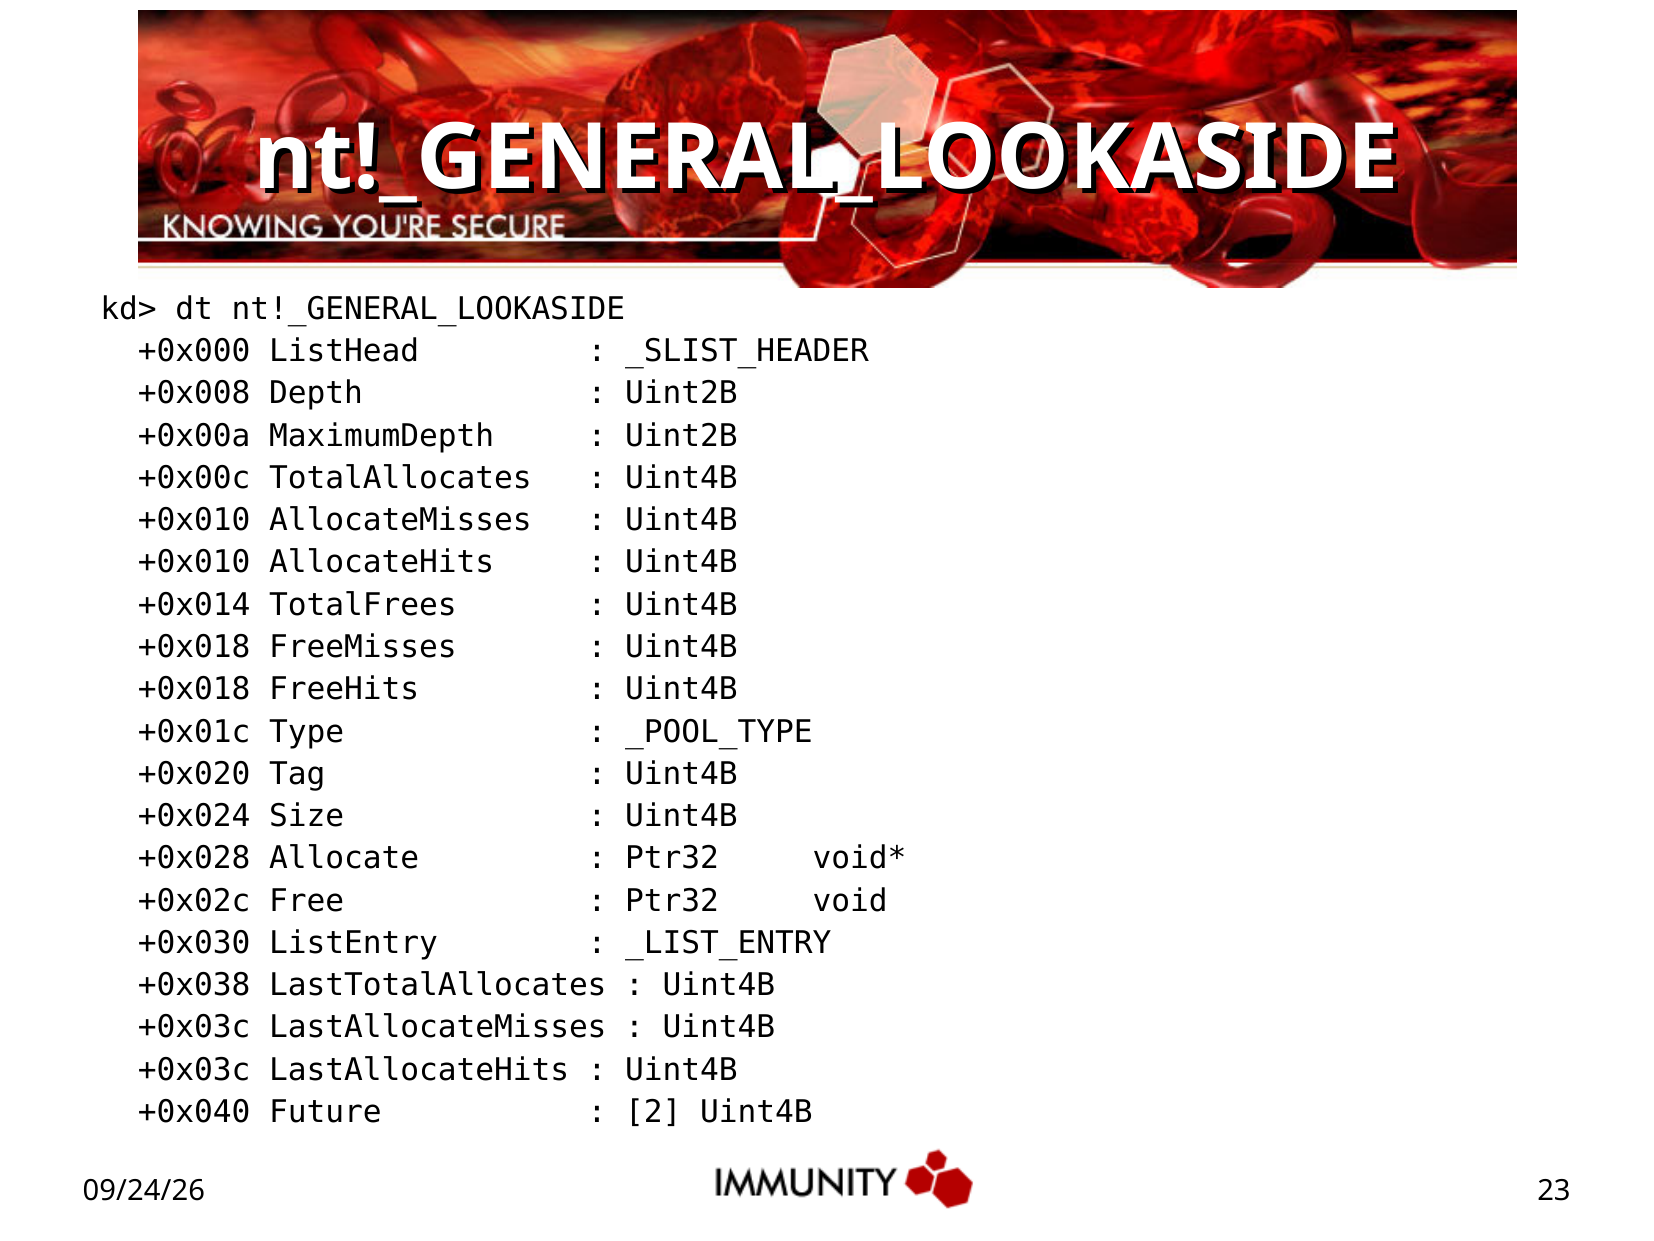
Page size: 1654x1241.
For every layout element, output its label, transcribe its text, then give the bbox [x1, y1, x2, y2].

picture [138, 250, 1517, 288]
picture [138, 10, 1517, 56]
list kd> dt nt!_GENERAL_LOOKASIDE +0x000 ListHead : _SLIST_HEADER +0x008 Depth : Uint2B +0x00a MaximumDepth : Uint2B +0x00c TotalAllocates : Uint4B +0x010 AllocateMisses : Uint4B +0x010 AllocateHits : Uint4B +0x014 TotalFrees : Uint4B +0x018 FreeMisses : Uint4B +0x018 FreeHits : Uint4B +0x01c Type : _POOL_TYPE +0x020 Tag : Uint4B +0x024 Size : Uint4B +0x028 Allocate : Ptr32 void* +0x02c Free : Ptr32 void +0x030 ListEntry : _LIST_ENTRY +0x038 LastTotalAllocates : Uint4B +0x03c LastAllocateMisses : Uint4B +0x03c LastAllocateHits : Uint4B +0x040 Future : [2] Uint4B [82, 290, 1571, 1130]
picture [694, 1130, 984, 1235]
title nt!_GENERAL_LOOKASIDE [82, 56, 1571, 250]
